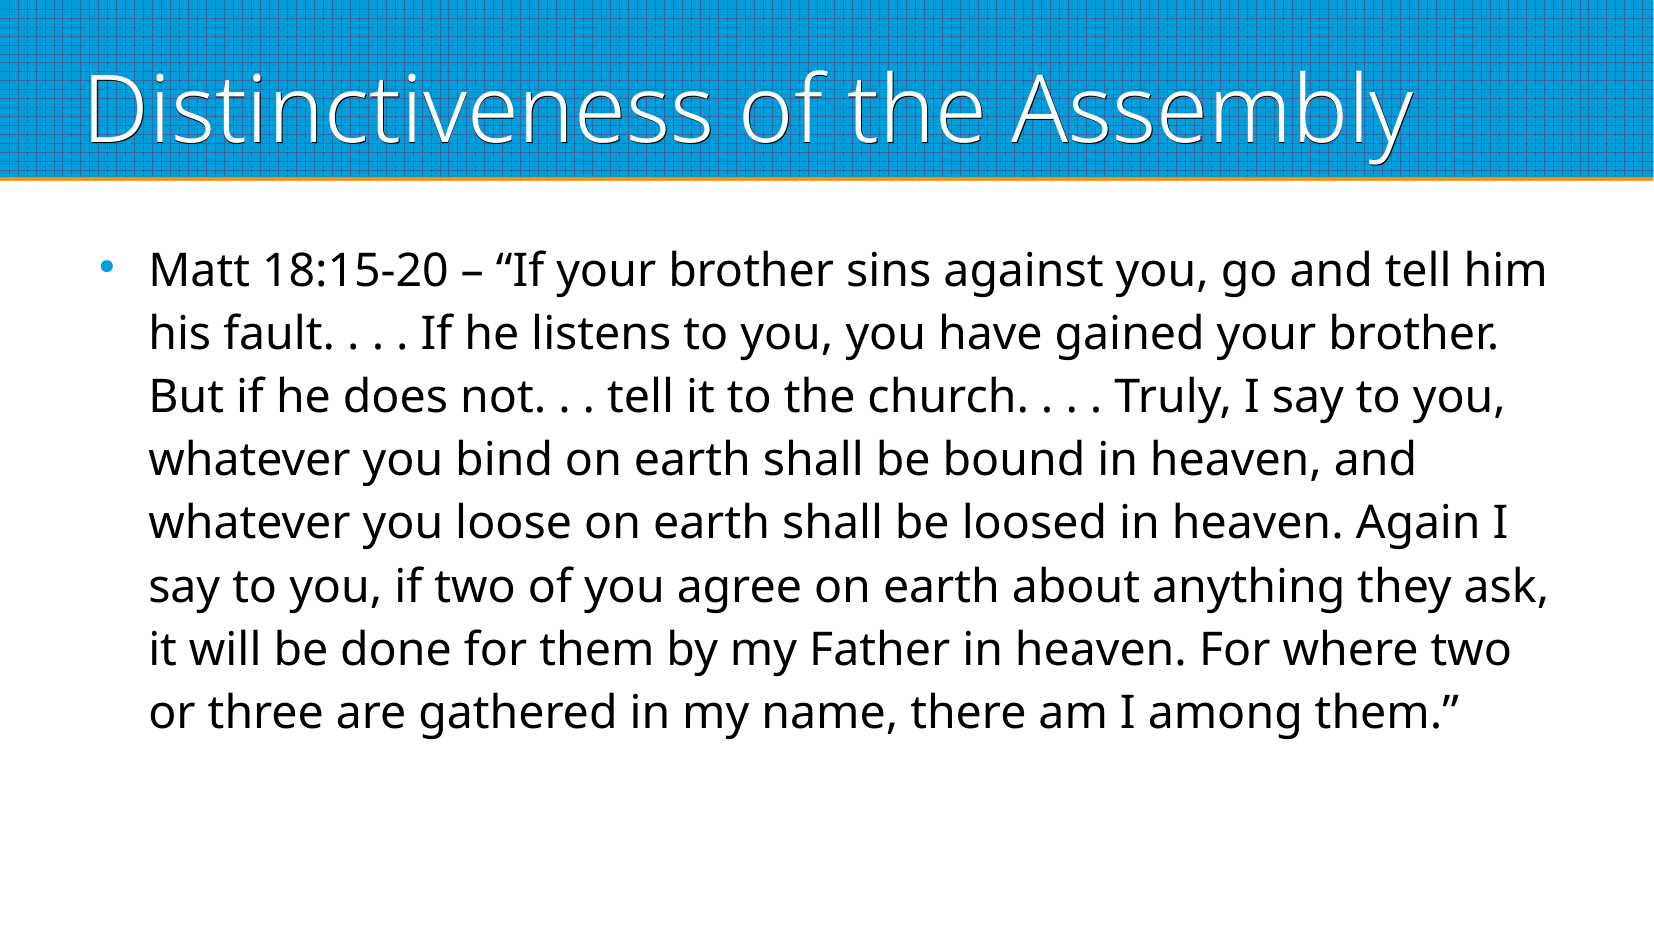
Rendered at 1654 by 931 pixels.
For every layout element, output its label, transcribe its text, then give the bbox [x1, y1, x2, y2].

title Distinctiveness of the Assembly [82, 14, 1571, 171]
list Matt 18:15-20 – “If your brother sins against you, go and tell him his fault. . . . If he listens to you, you have gained your brother. But if he does not. . . tell it to the church. . . . Truly, I say to you, whatever you bind on earth shall be bound in heaven, and whatever you loose on earth shall be loosed in heaven. Again I say to you, if two of you agree on earth about anything they ask, it will be done for them by my Father in heaven. For where two or three are gathered in my name, there am I among them.” [82, 236, 1563, 811]
